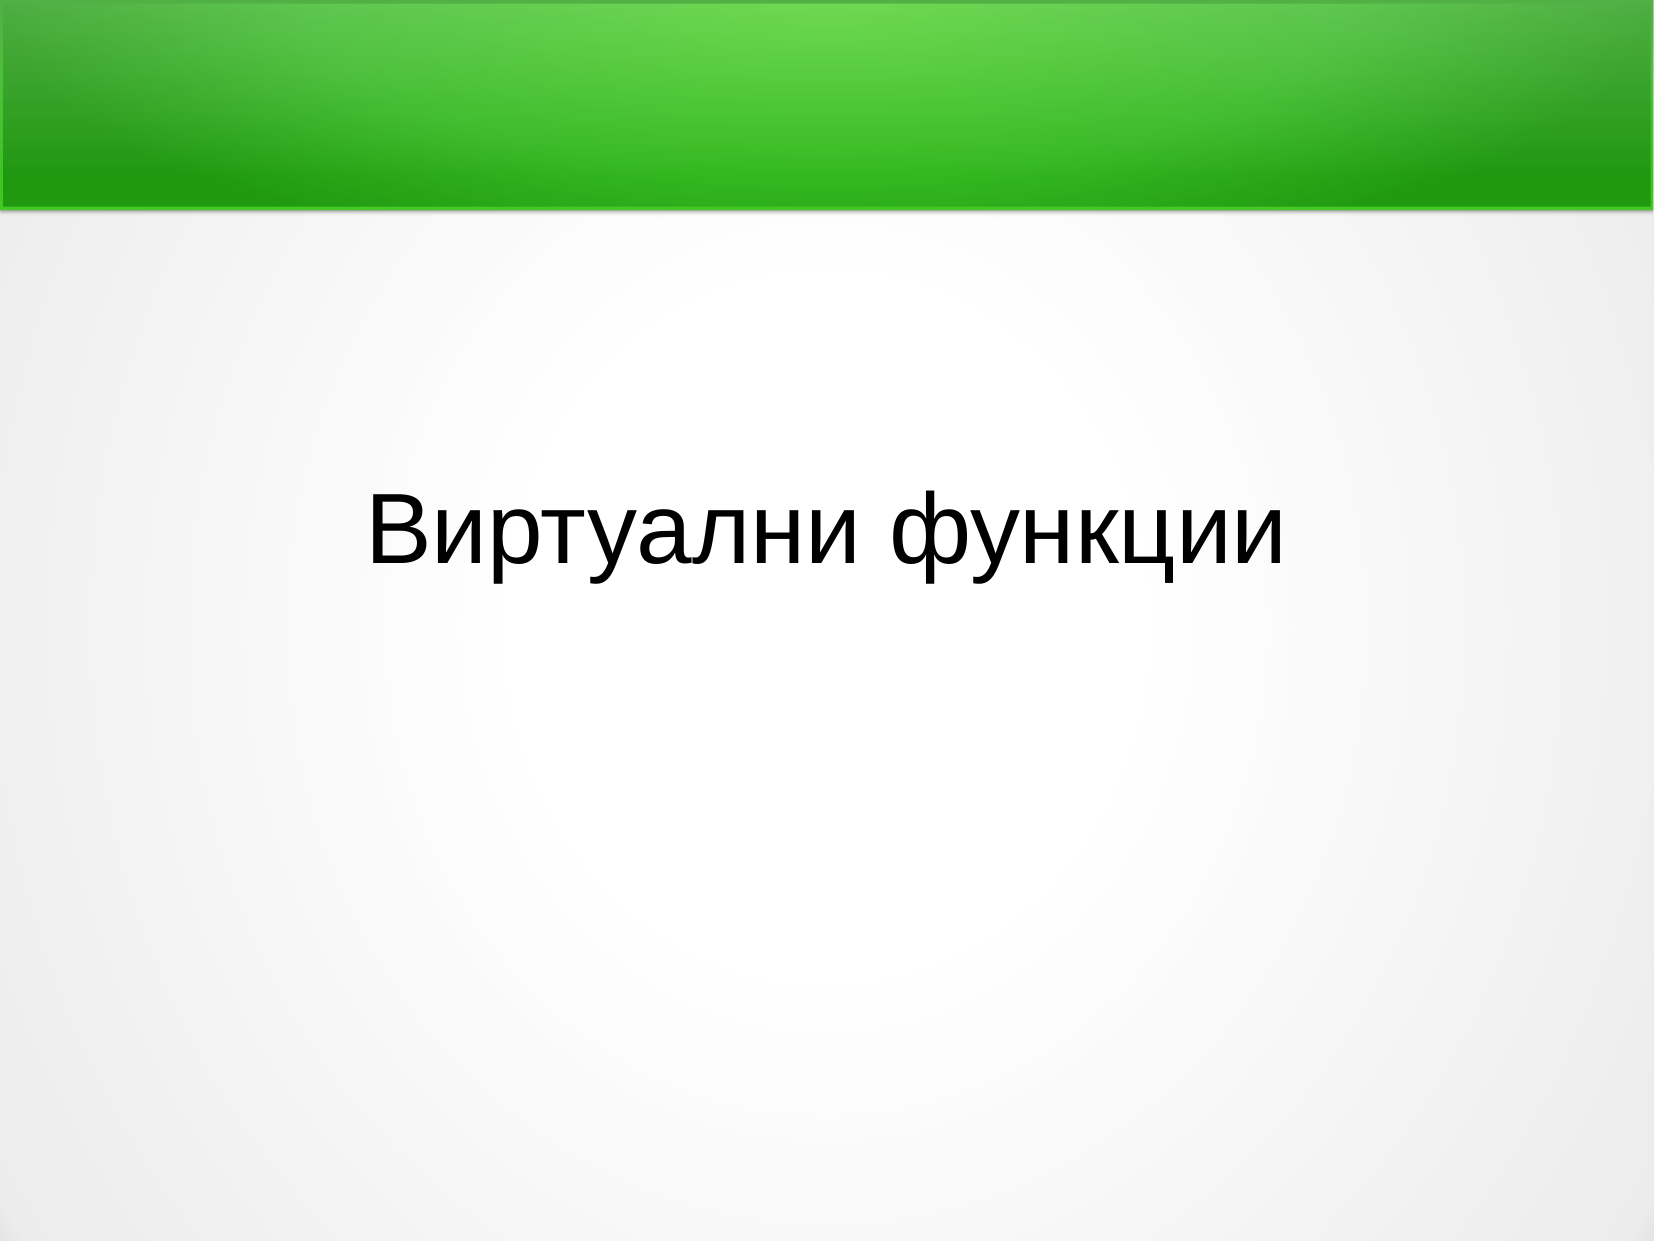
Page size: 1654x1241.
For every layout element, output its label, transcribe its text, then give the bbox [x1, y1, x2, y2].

subtitle Виртуални функции [82, 49, 1571, 1010]
